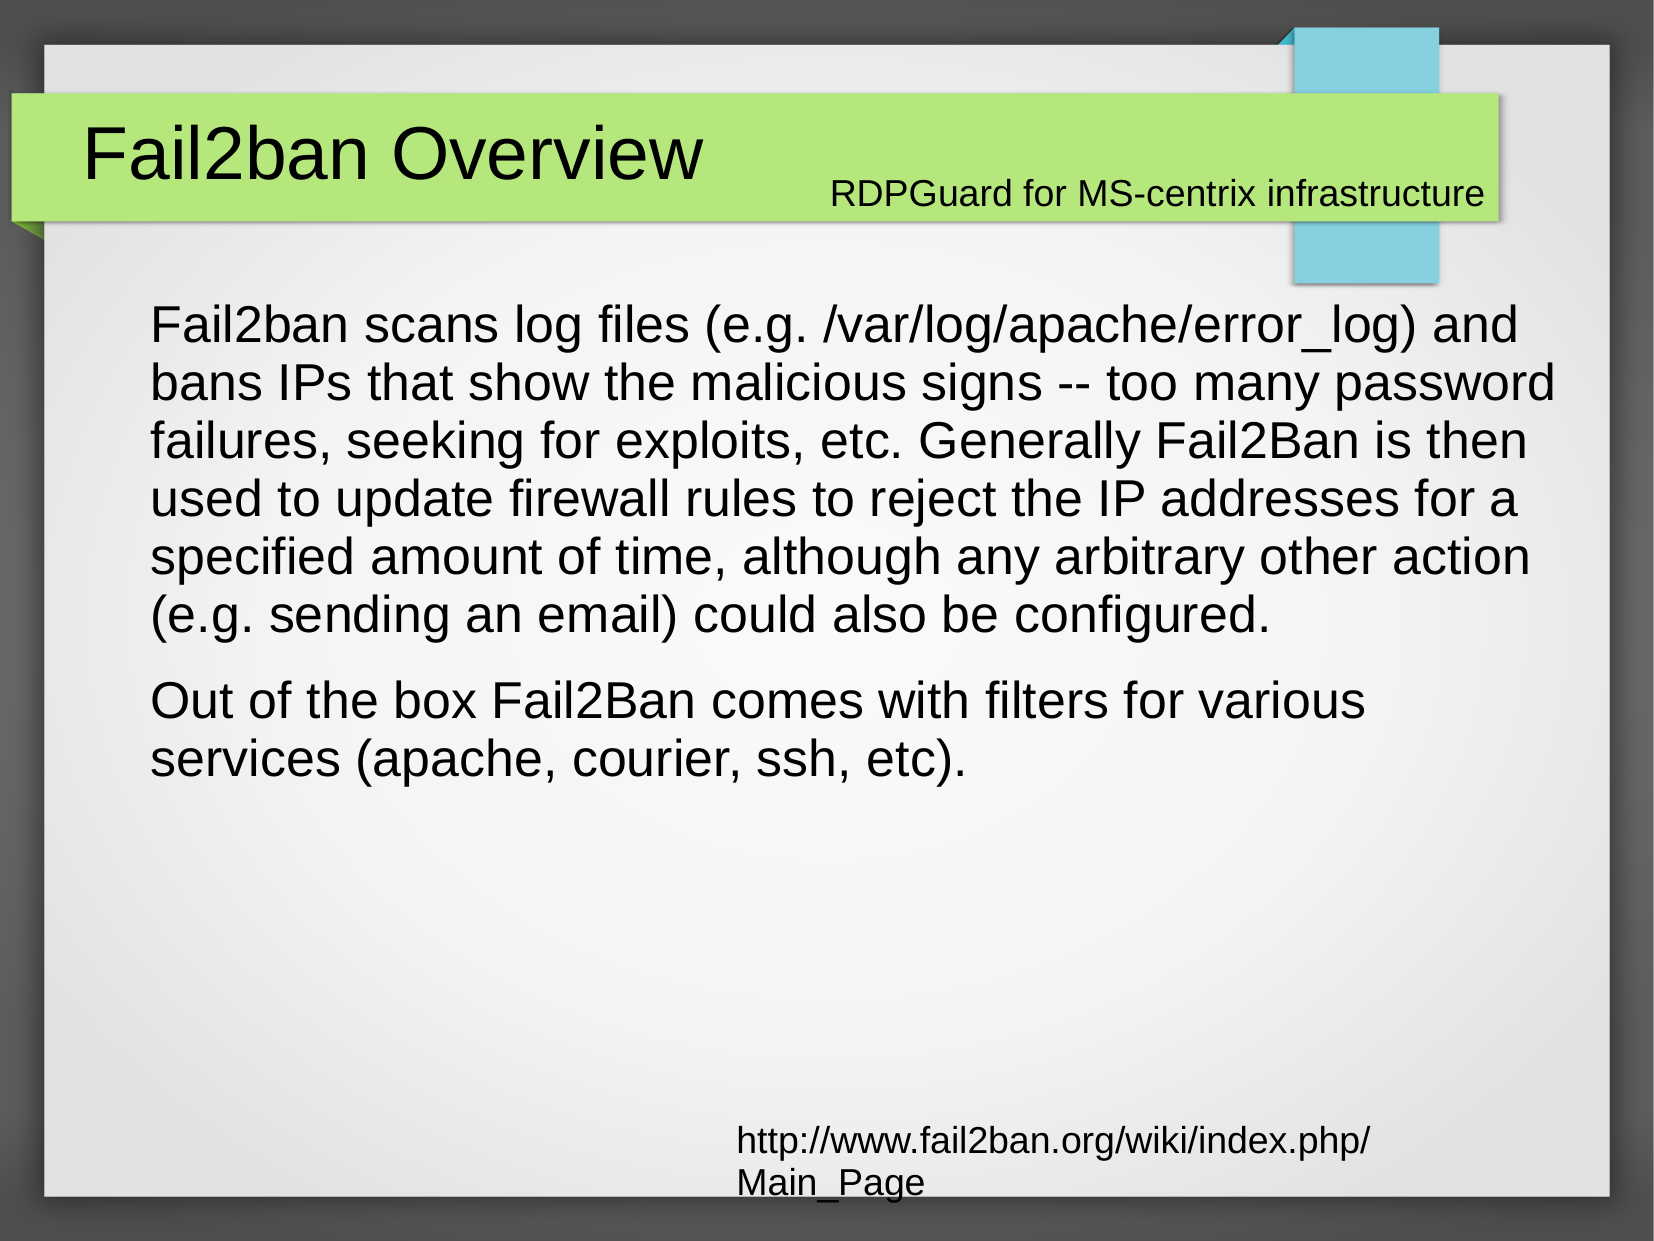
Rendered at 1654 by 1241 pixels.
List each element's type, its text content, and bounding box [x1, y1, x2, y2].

text_box http://www.fail2ban.org/wiki/index.php/Main_Page [721, 1112, 1571, 1170]
title Fail2ban Overview [82, 94, 1264, 213]
text_box RDPGuard for MS-centrix infrastructure [814, 165, 1524, 223]
list Fail2ban scans log files (e.g. /var/log/apache/error_log) and bans IPs that show the malicious signs -- too many password failures, seeking for exploits, etc. Generally Fail2Ban is then used to update firewall rules to reject the IP addresses for a specified amount of time, although any arbitrary other action (e.g. sending an email) could also be configured. Out of the box Fail2Ban comes with filters for various services (apache, courier, ssh, etc). [82, 295, 1571, 815]
picture [0, 0, 1654, 1241]
